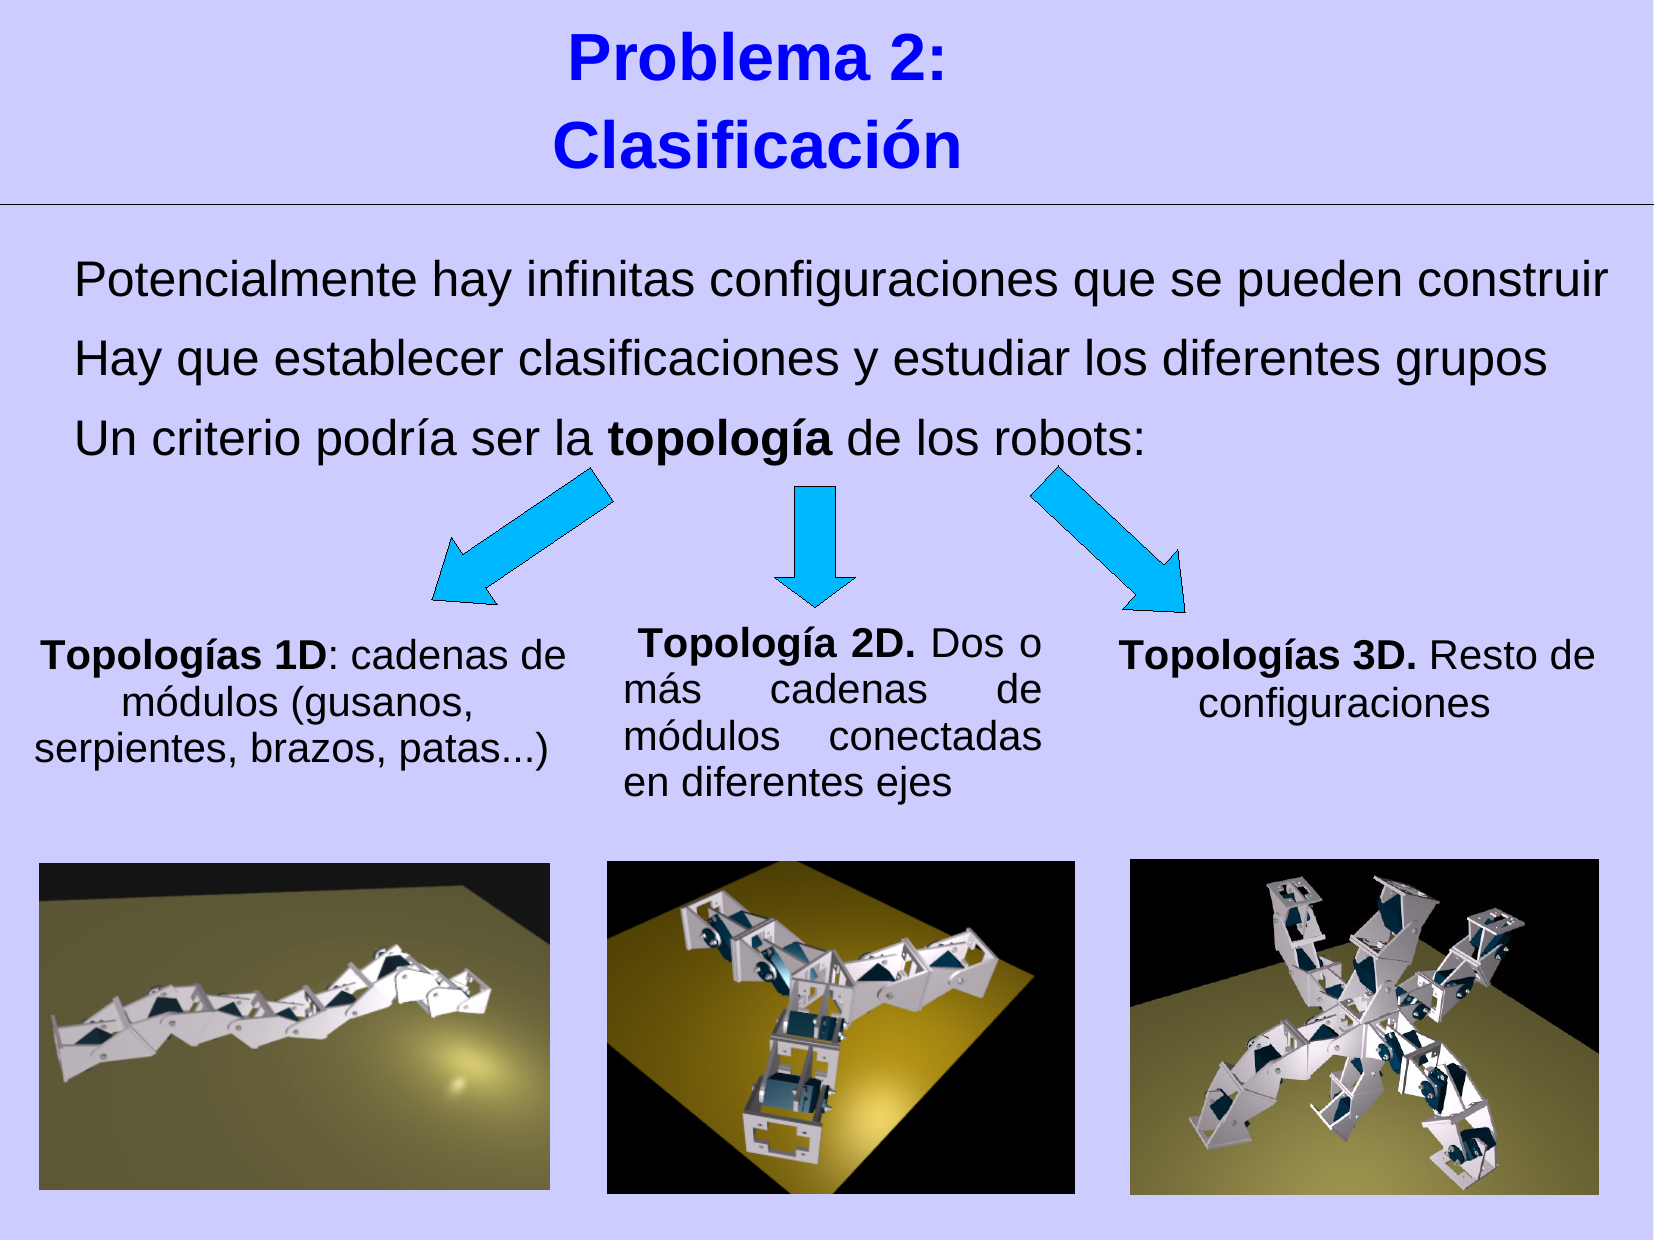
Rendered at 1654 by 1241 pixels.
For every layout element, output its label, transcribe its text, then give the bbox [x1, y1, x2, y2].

text_box Potencialmente hay infinitas configuraciones que se pueden construir Hay que establecer clasificaciones y estudiar los diferentes grupos Un criterio podría ser la topología de los robots: [59, 251, 1654, 466]
picture [607, 861, 1075, 1194]
text_box [1030, 465, 1186, 613]
text_box Topologías 1D: cadenas de módulos (gusanos, serpientes, brazos, patas...) [28, 632, 584, 772]
text_box Topologías 3D. Resto de configuraciones [1104, 623, 1606, 727]
picture [1130, 859, 1599, 1195]
text_box Topología 2D. Dos o más cadenas de módulos conectadas en diferentes ejes [623, 619, 1062, 806]
text_box [774, 486, 856, 608]
picture [39, 863, 550, 1190]
title Problema 2: Clasificación [120, 0, 1396, 191]
text_box [431, 467, 614, 605]
